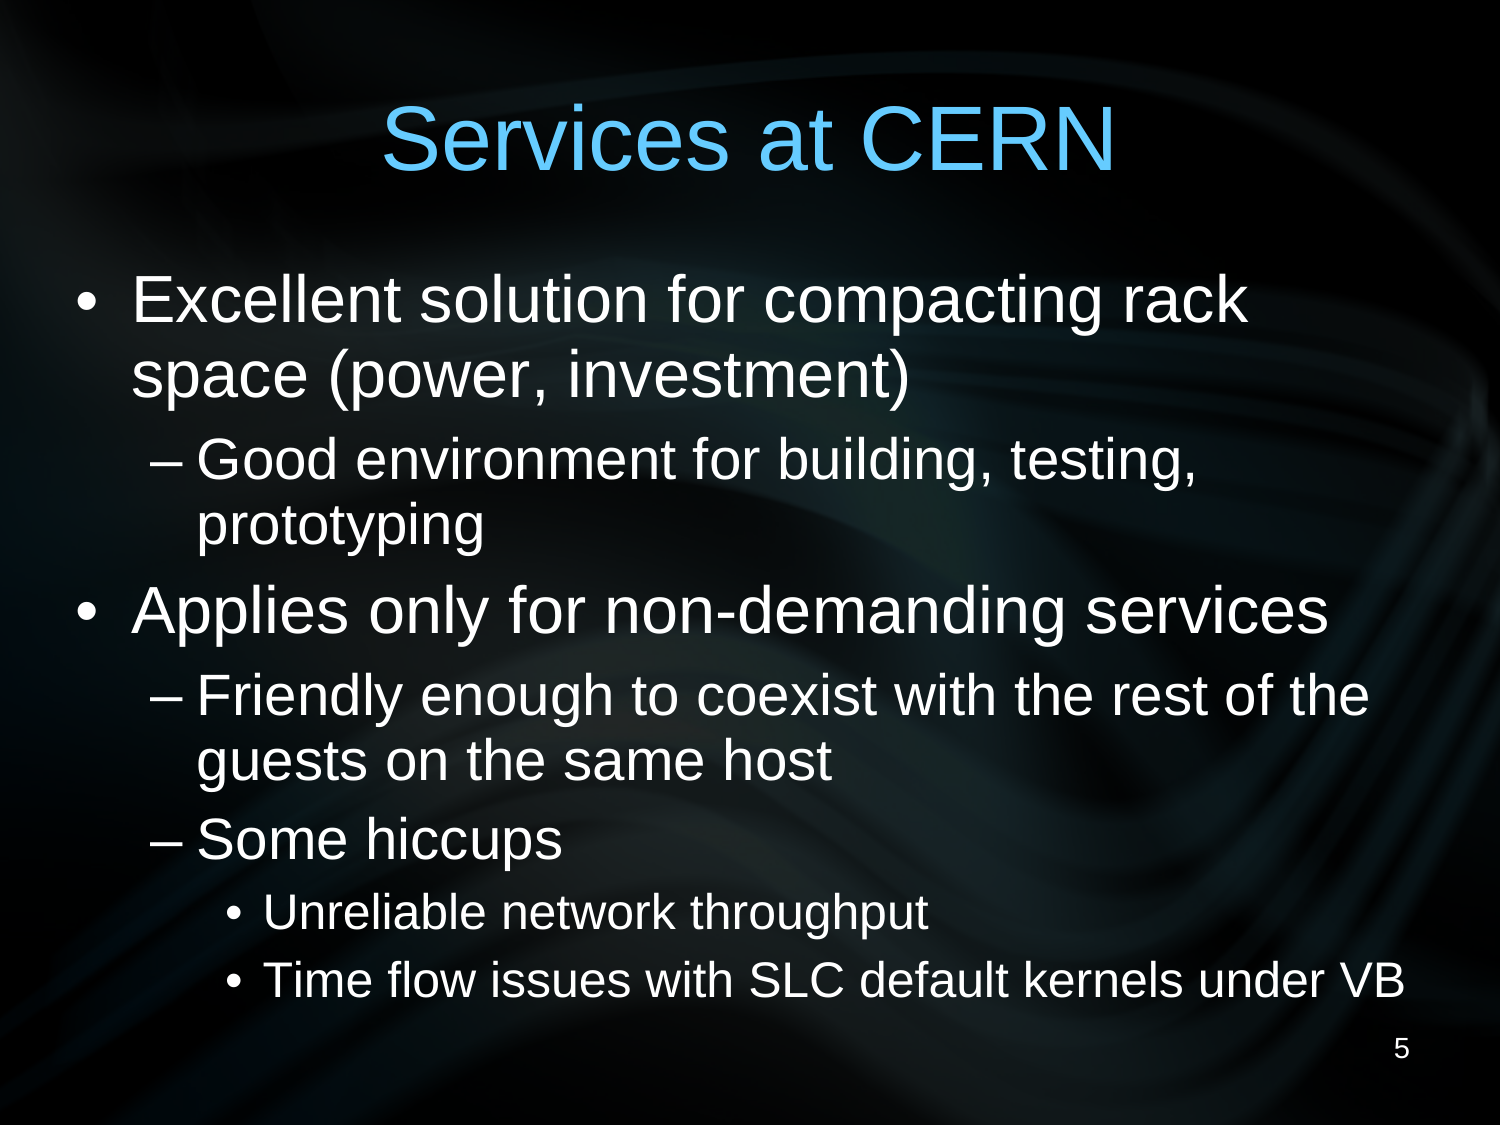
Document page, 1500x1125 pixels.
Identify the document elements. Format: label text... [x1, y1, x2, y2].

title Services at CERN [75, 52, 1426, 226]
list Excellent solution for compacting rack space (power, investment) Good environment for building, testing, prototyping Applies only for non-demanding services Friendly enough to coexist with the rest of the guests on the same host Some hiccups Unreliable network throughput Time flow issues with SLC default kernels under VB [75, 262, 1426, 1009]
